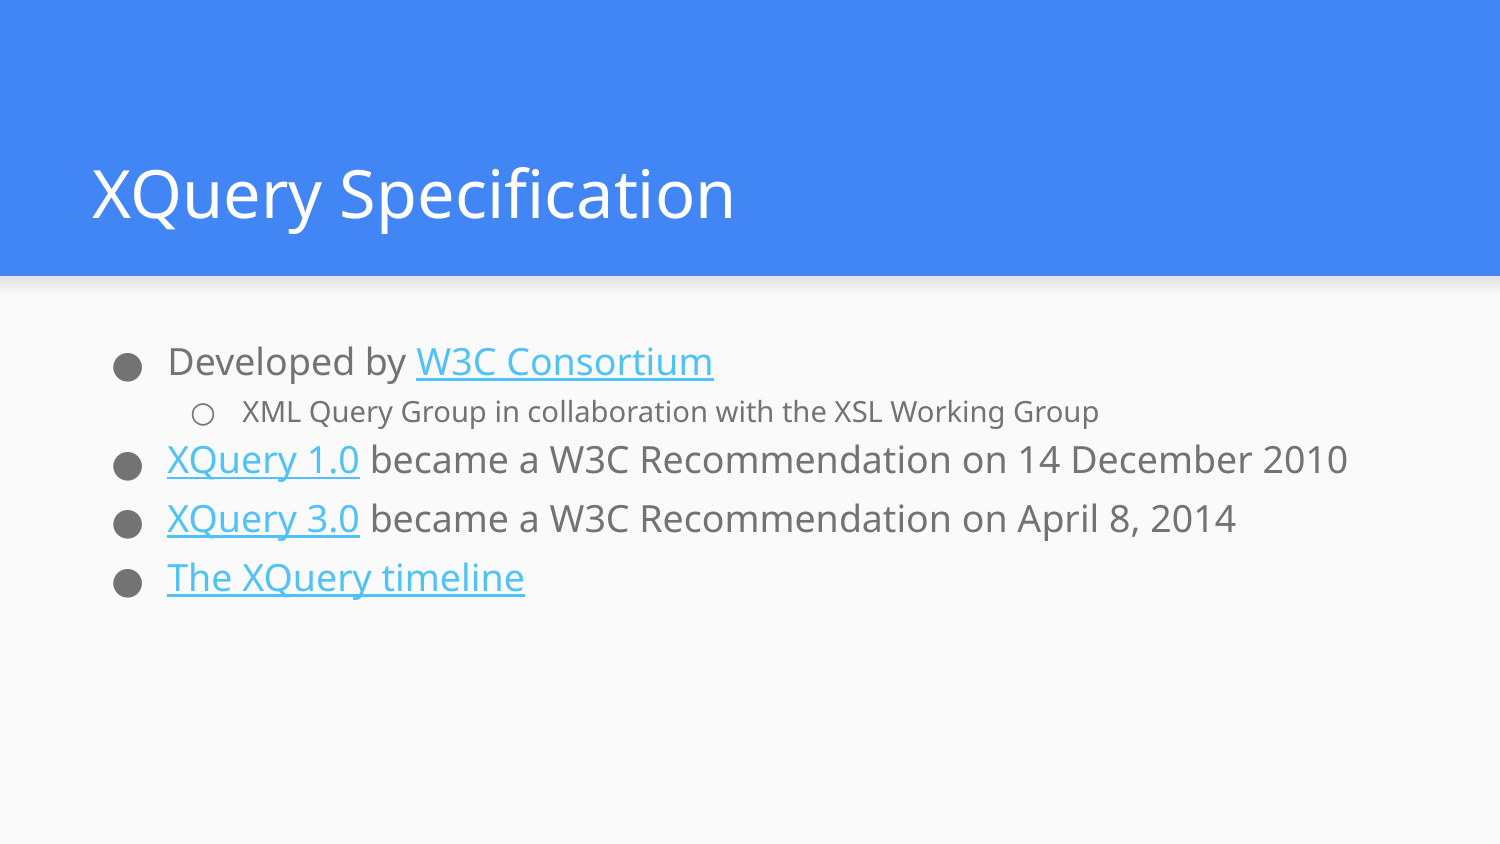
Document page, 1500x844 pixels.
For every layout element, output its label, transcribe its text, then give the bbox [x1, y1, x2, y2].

title XQuery Specification [77, 121, 1427, 248]
list Developed by W3C Consortium XML Query Group in collaboration with the XSL Working Group XQuery 1.0 became a W3C Recommendation on 14 December 2010 XQuery 3.0 became a W3C Recommendation on April 8, 2014 The XQuery timeline [77, 314, 1427, 760]
